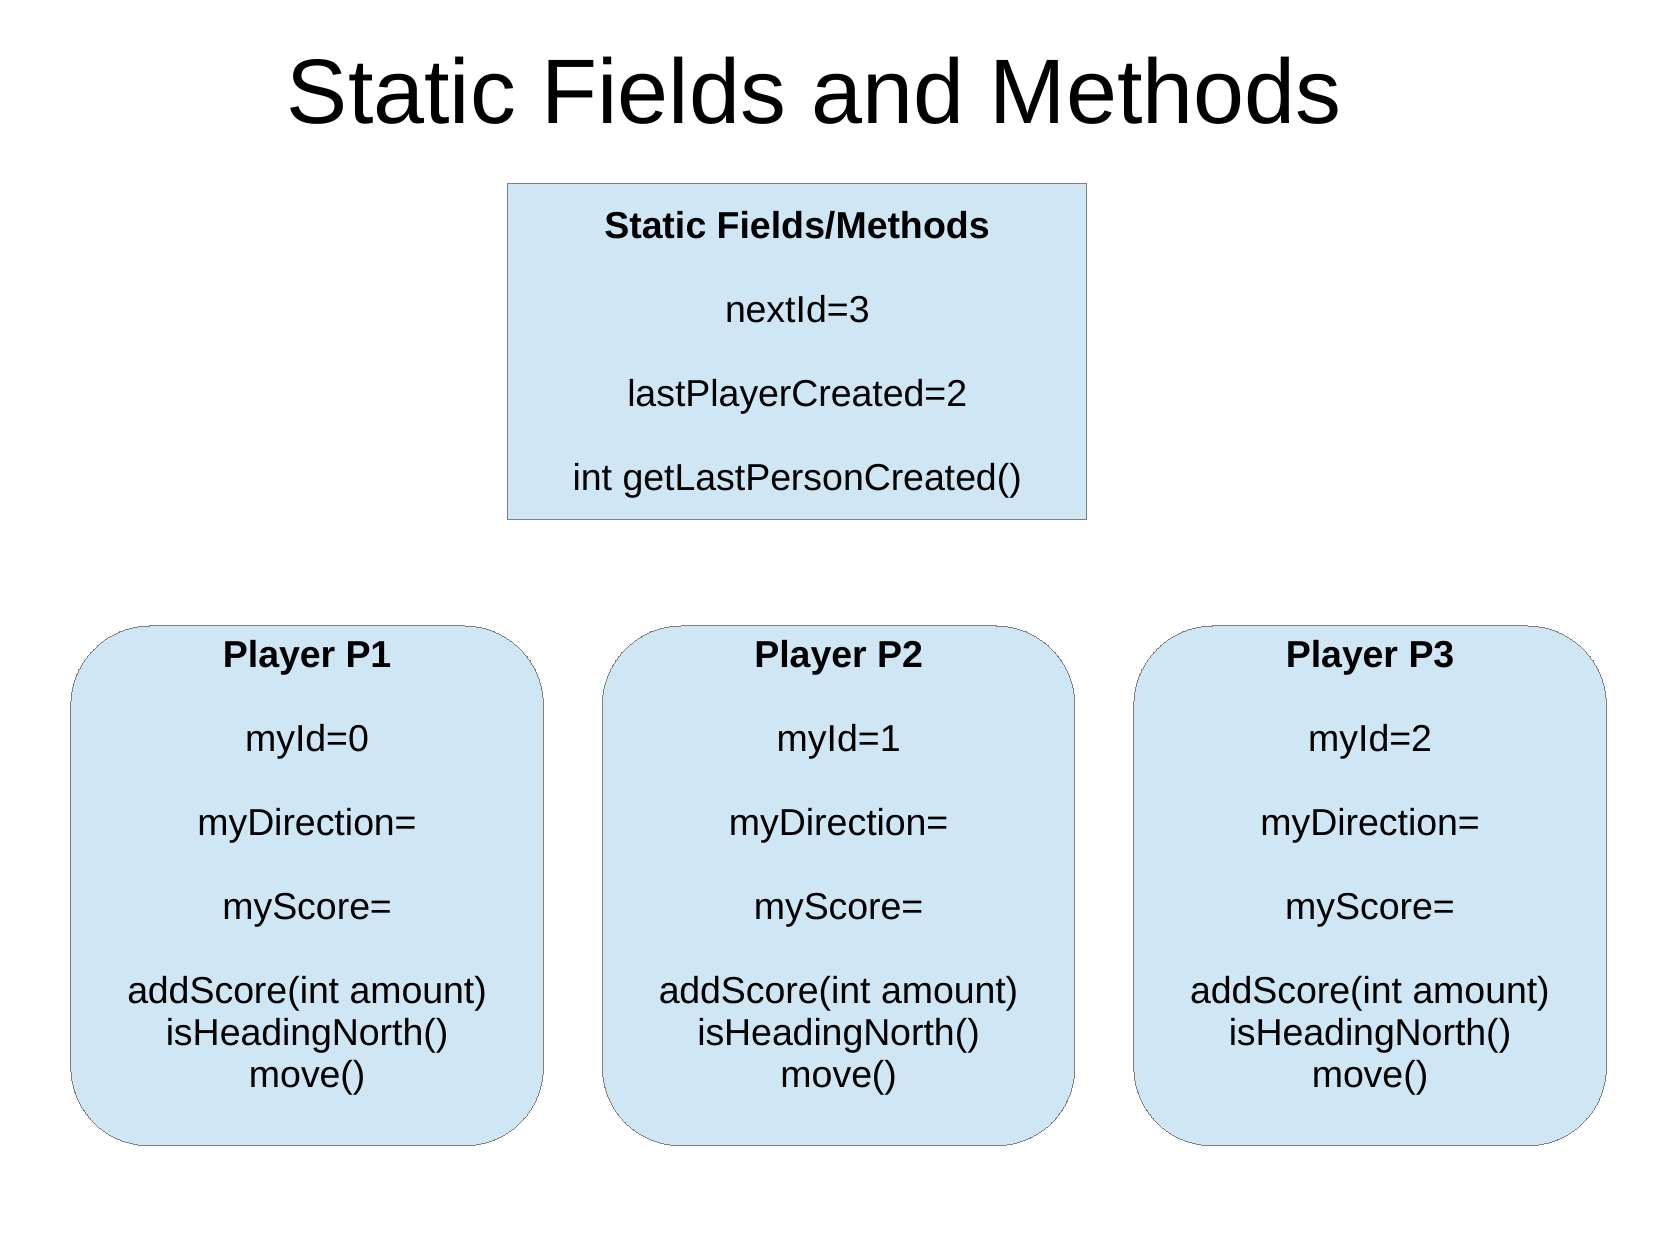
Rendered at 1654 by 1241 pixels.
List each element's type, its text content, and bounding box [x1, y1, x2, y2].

text_box Player P2 myId=1 myDirection= myScore= addScore(int amount) isHeadingNorth() move() [602, 625, 1075, 1146]
text_box Player P3 myId=2 myDirection= myScore= addScore(int amount) isHeadingNorth() move() [1133, 625, 1607, 1146]
text_box Player P1 myId=0 myDirection= myScore= addScore(int amount) isHeadingNorth() move() [70, 625, 544, 1146]
text_box Static Fields/Methods nextId=3 lastPlayerCreated=2 int getLastPersonCreated() [507, 183, 1087, 520]
title Static Fields and Methods [70, 0, 1560, 196]
